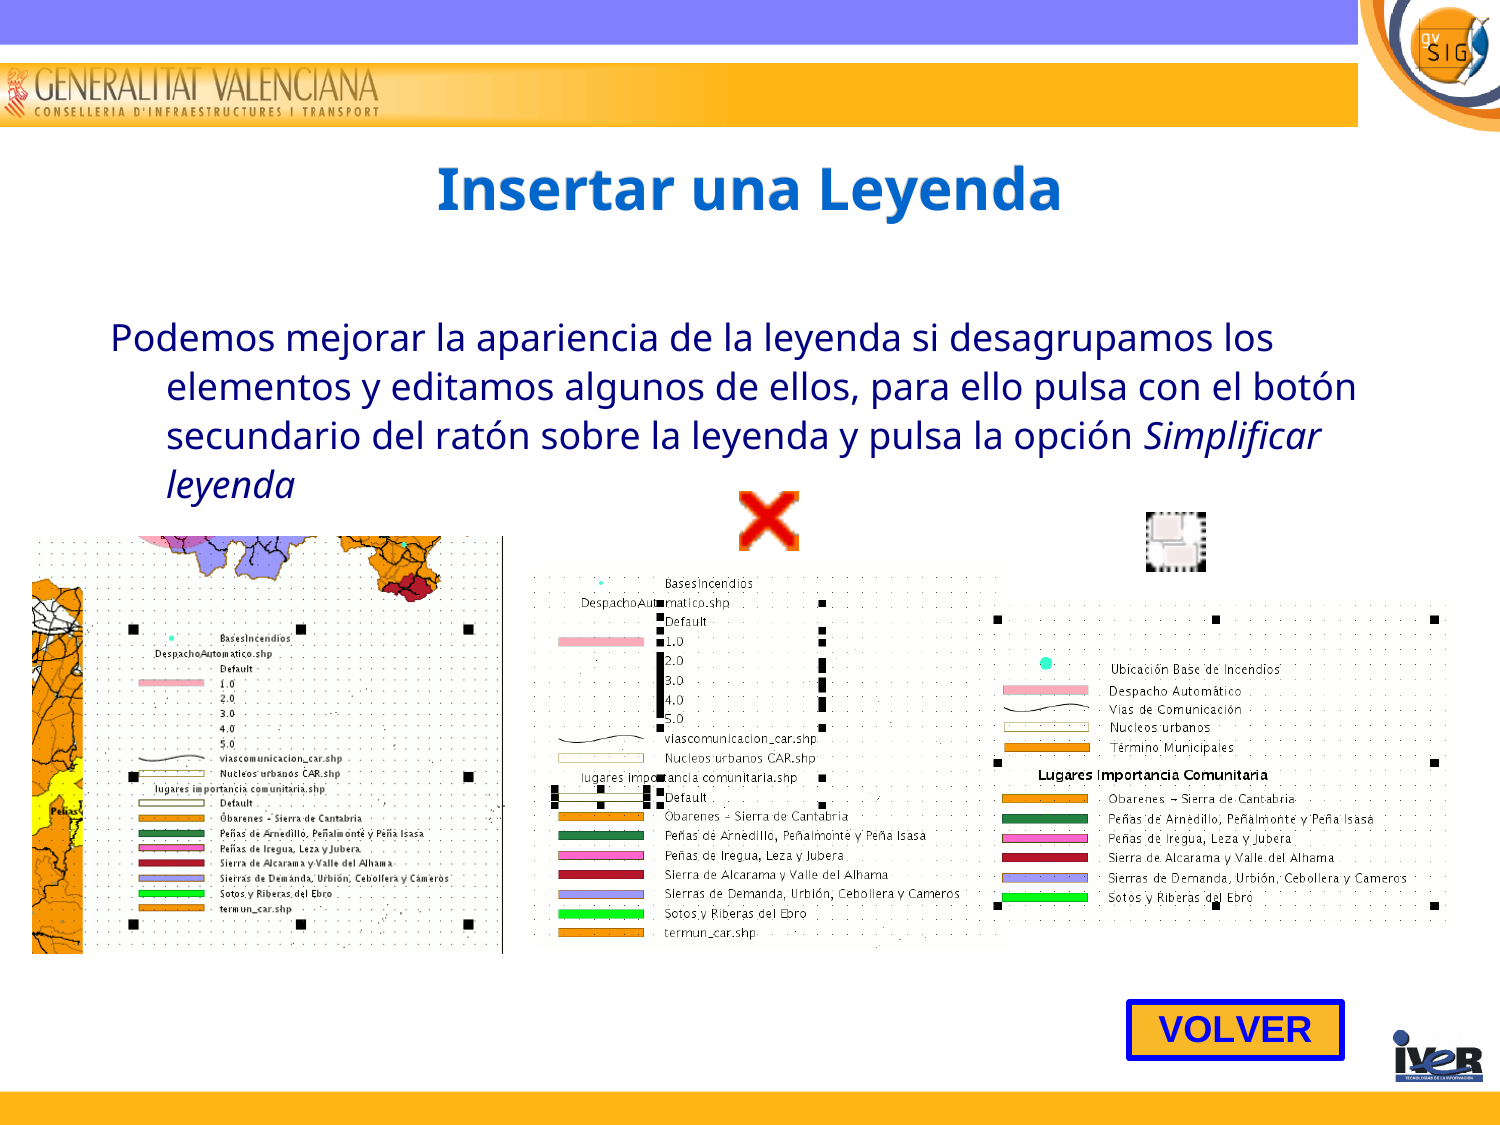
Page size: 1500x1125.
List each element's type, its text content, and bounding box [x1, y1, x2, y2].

picture [1358, 0, 1500, 133]
picture [1146, 512, 1206, 572]
title Insertar una Leyenda [110, 86, 1391, 288]
picture [739, 491, 799, 551]
picture [534, 564, 1451, 949]
picture [1393, 1030, 1483, 1082]
text_box VOLVER [1129, 1002, 1342, 1059]
list Podemos mejorar la apariencia de la leyenda si desagrupamos los elementos y editamos algunos de ellos, para ello pulsa con el botón secundario del ratón sobre la leyenda y pulsa la opción Simplificar leyenda [110, 312, 1391, 1022]
picture [32, 536, 505, 954]
